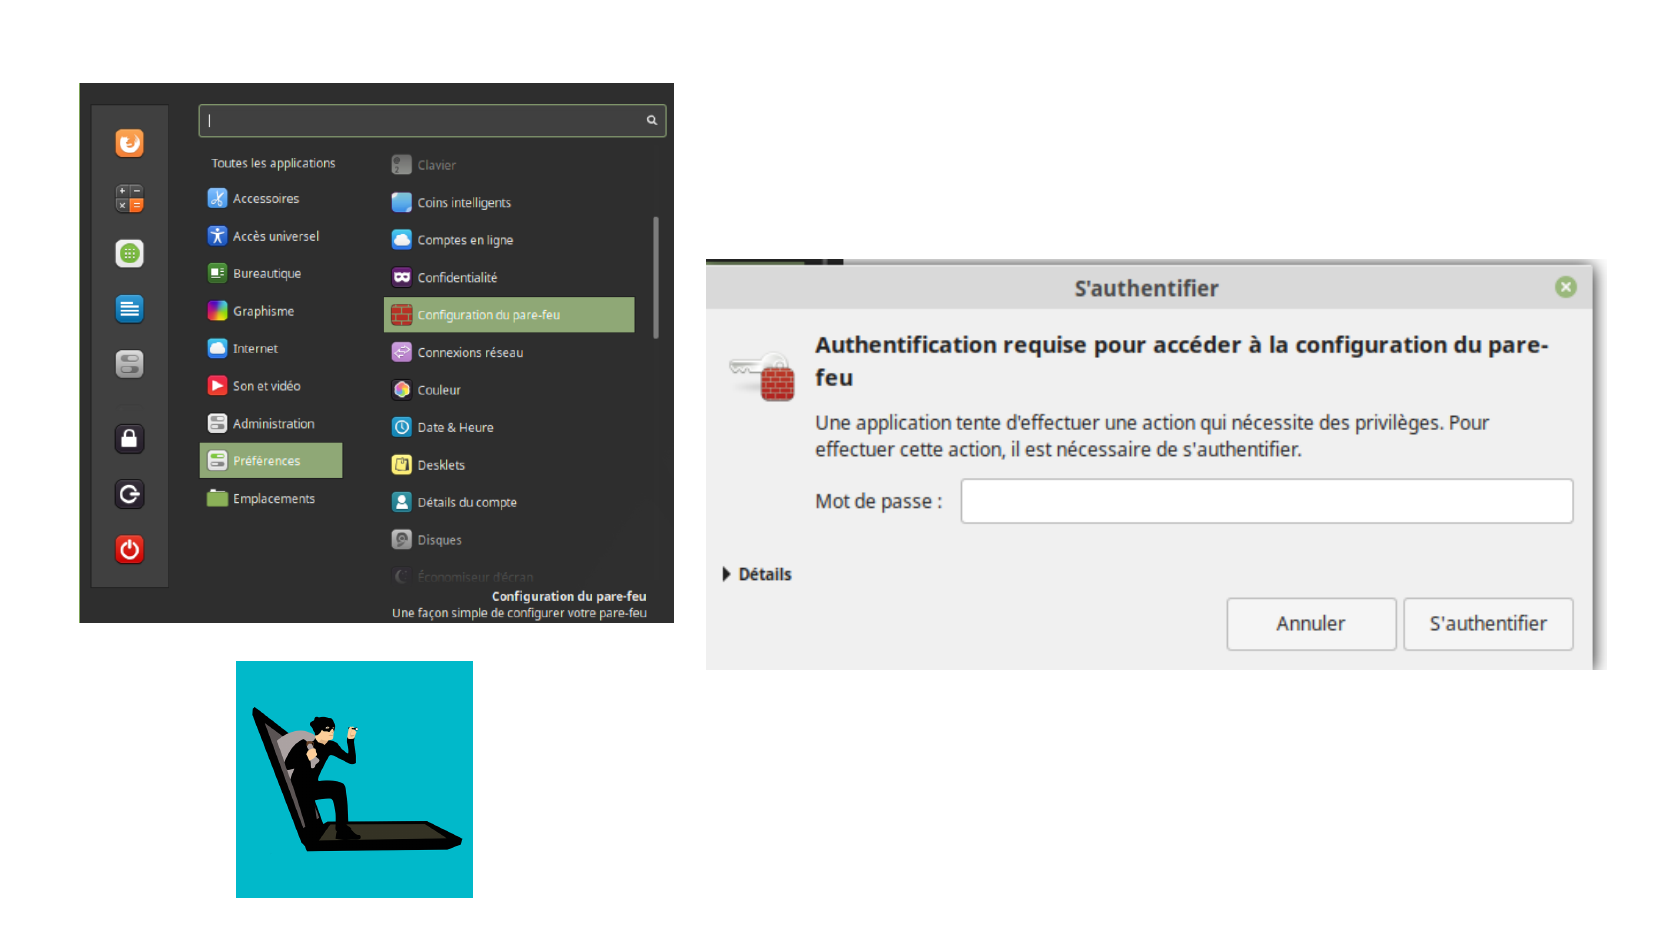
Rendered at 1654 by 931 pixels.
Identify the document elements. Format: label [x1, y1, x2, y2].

picture [236, 661, 473, 898]
picture [79, 83, 674, 623]
picture [706, 259, 1607, 670]
